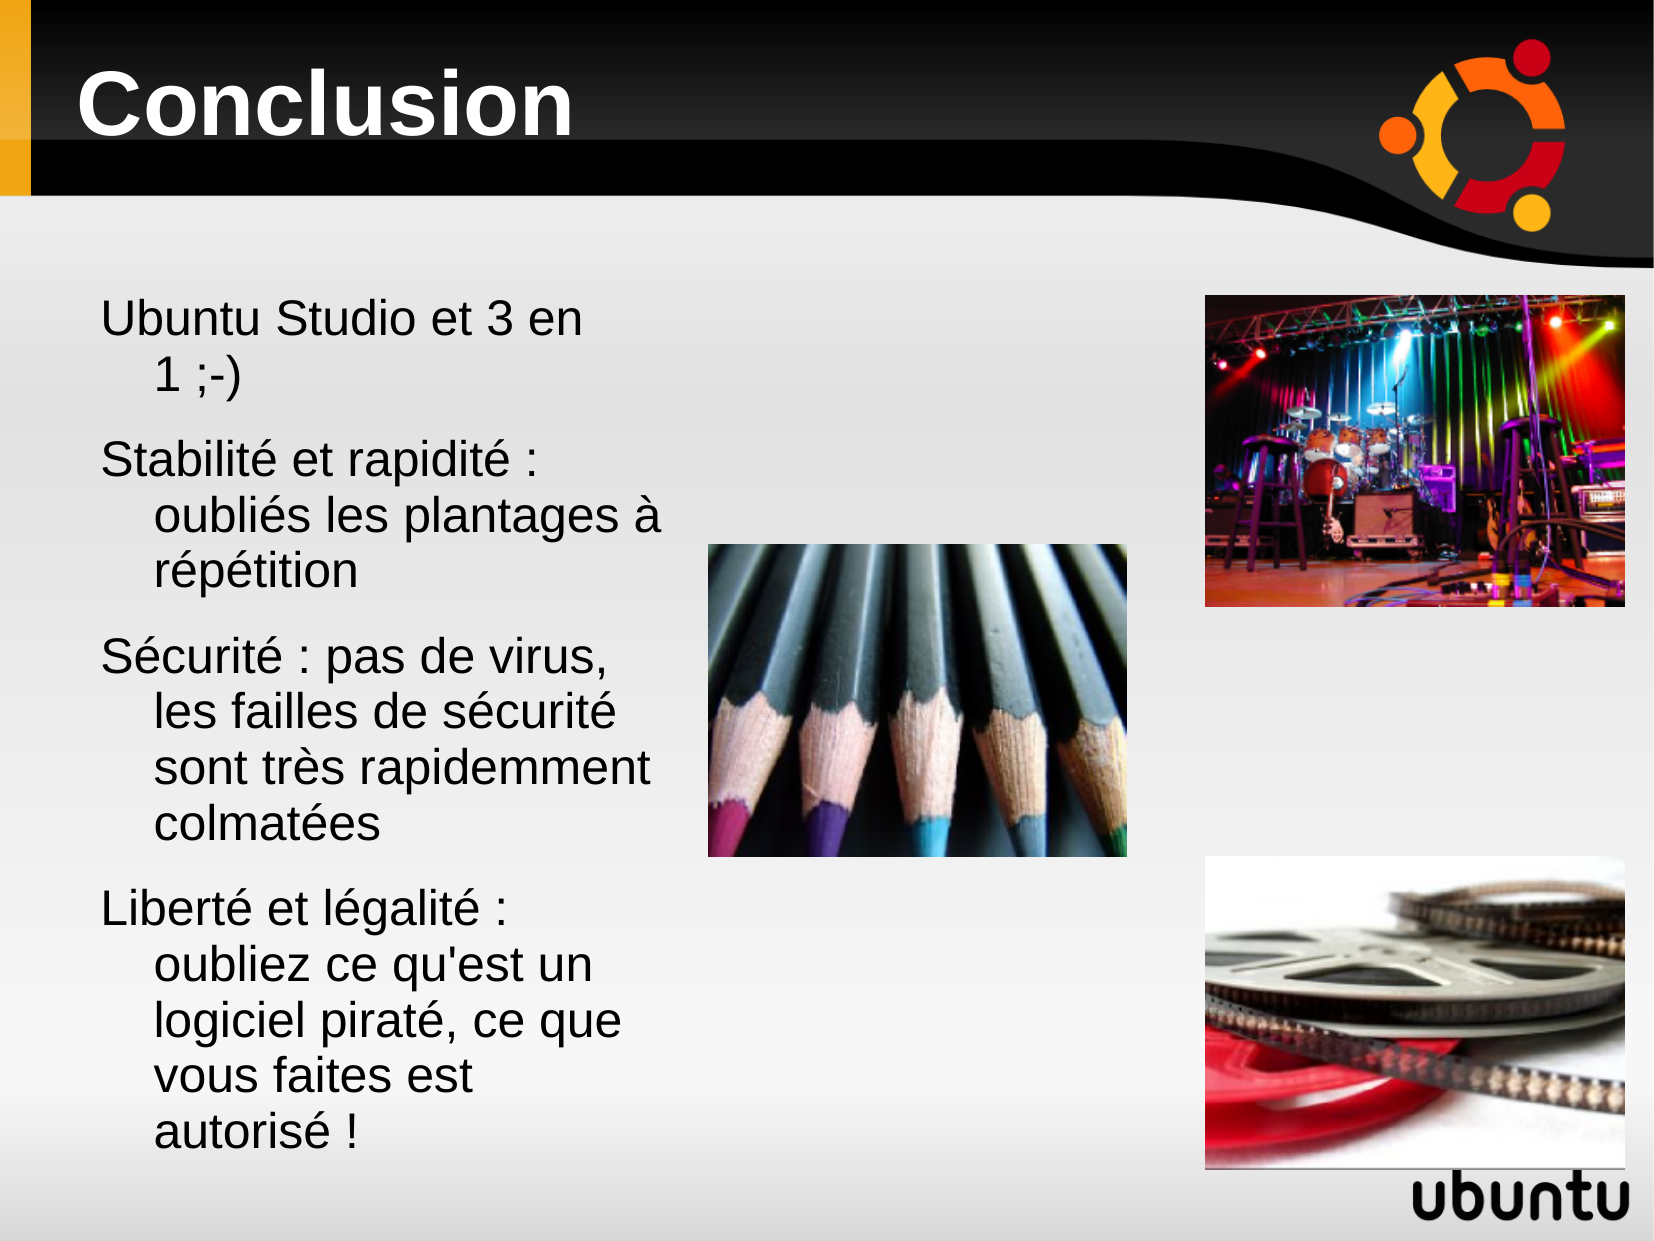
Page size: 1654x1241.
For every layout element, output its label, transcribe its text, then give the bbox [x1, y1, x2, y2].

picture [0, 0, 1654, 1241]
title Conclusion [76, 7, 1565, 200]
list Ubuntu Studio et 3 en 1 ;-) Stabilité et rapidité : oubliés les plantages à répétition Sécurité : pas de virus, les failles de sécurité sont très rapidemment colmatées Liberté et légalité : oubliez ce qu'est un logiciel piraté, ce que vous faites est autorisé ! [82, 290, 680, 1241]
